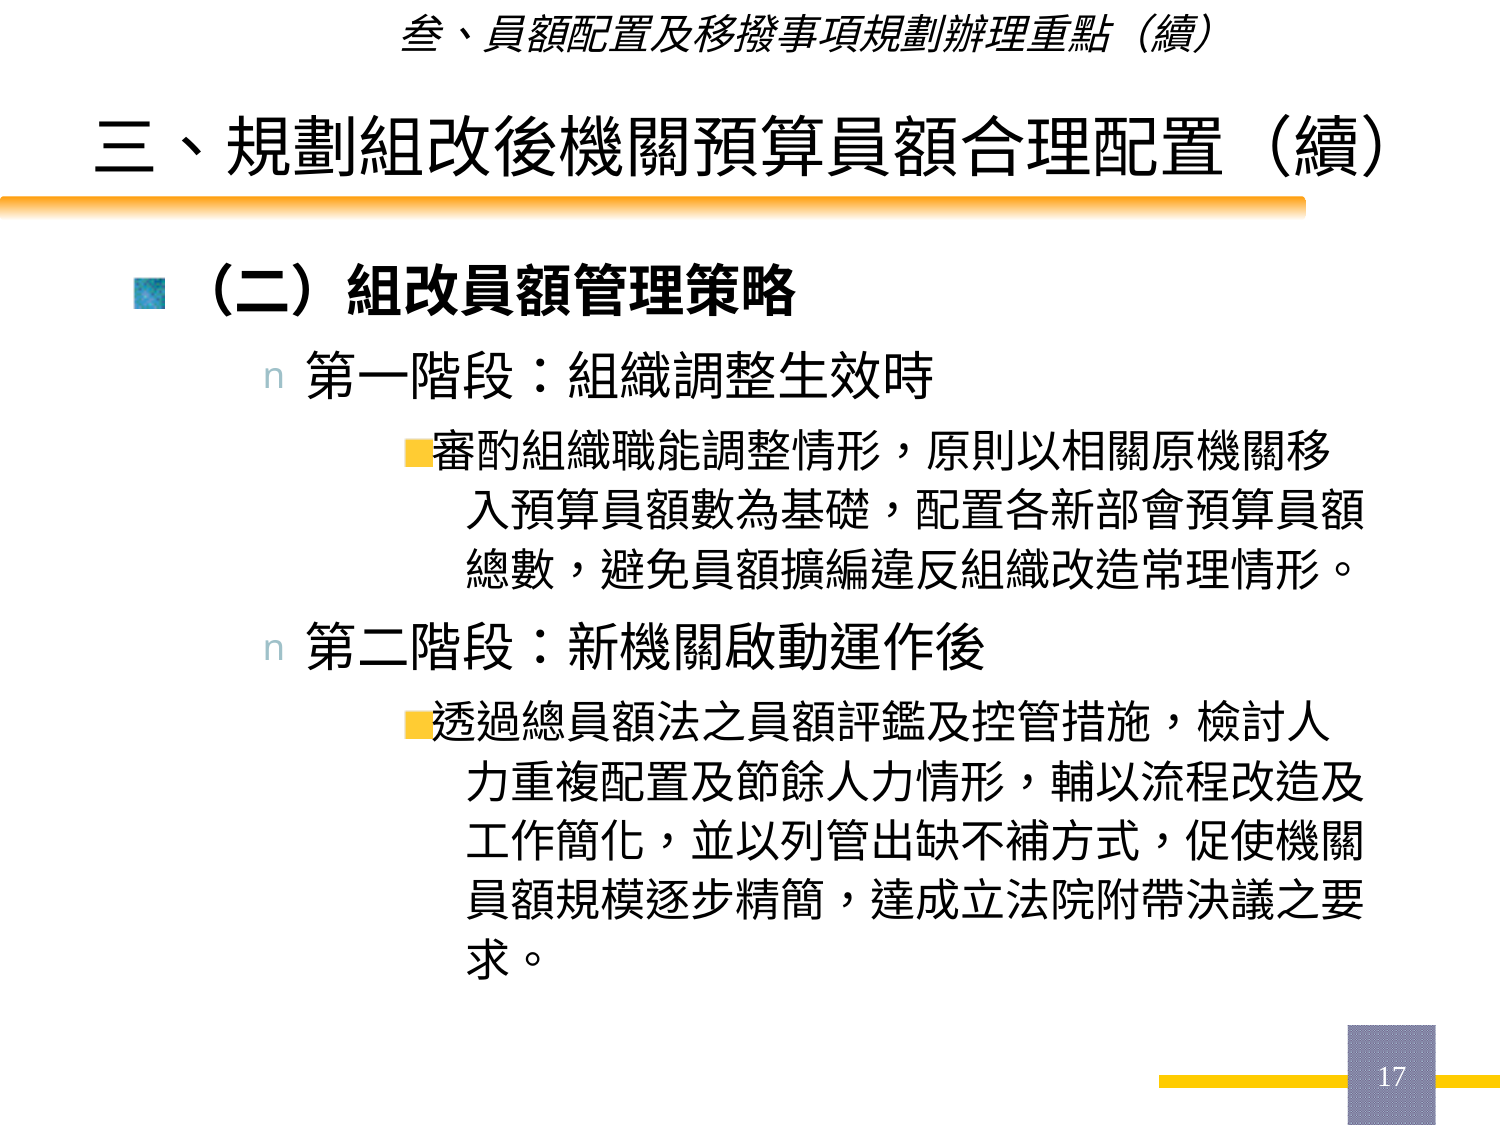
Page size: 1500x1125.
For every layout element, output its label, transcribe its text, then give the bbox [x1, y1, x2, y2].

text_box [1347, 1025, 1436, 1125]
text_box 叁、員額配置及移撥事項規劃辦理重點（續） [383, 0, 1500, 66]
title 三、規劃組改後機關預算員額合理配置（續） [76, 54, 1500, 193]
list （二）組改員額管理策略 第一階段：組織調整生效時 審酌組織職能調整情形，原則以相關原機關移入預算員額數為基礎，配置各新部會預算員額總數，避免員額擴編違反組織改造常理情形。 第二階段：新機關啟動運作後 透過總員額法之員額評鑑及控管措施，檢討人力重複配置及節餘人力情形，輔以流程改造及工作簡化，並以列管出缺不補方式，促使機關員額規模逐步精簡，達成立法院附帶決議之要求。 [112, 255, 1388, 1051]
